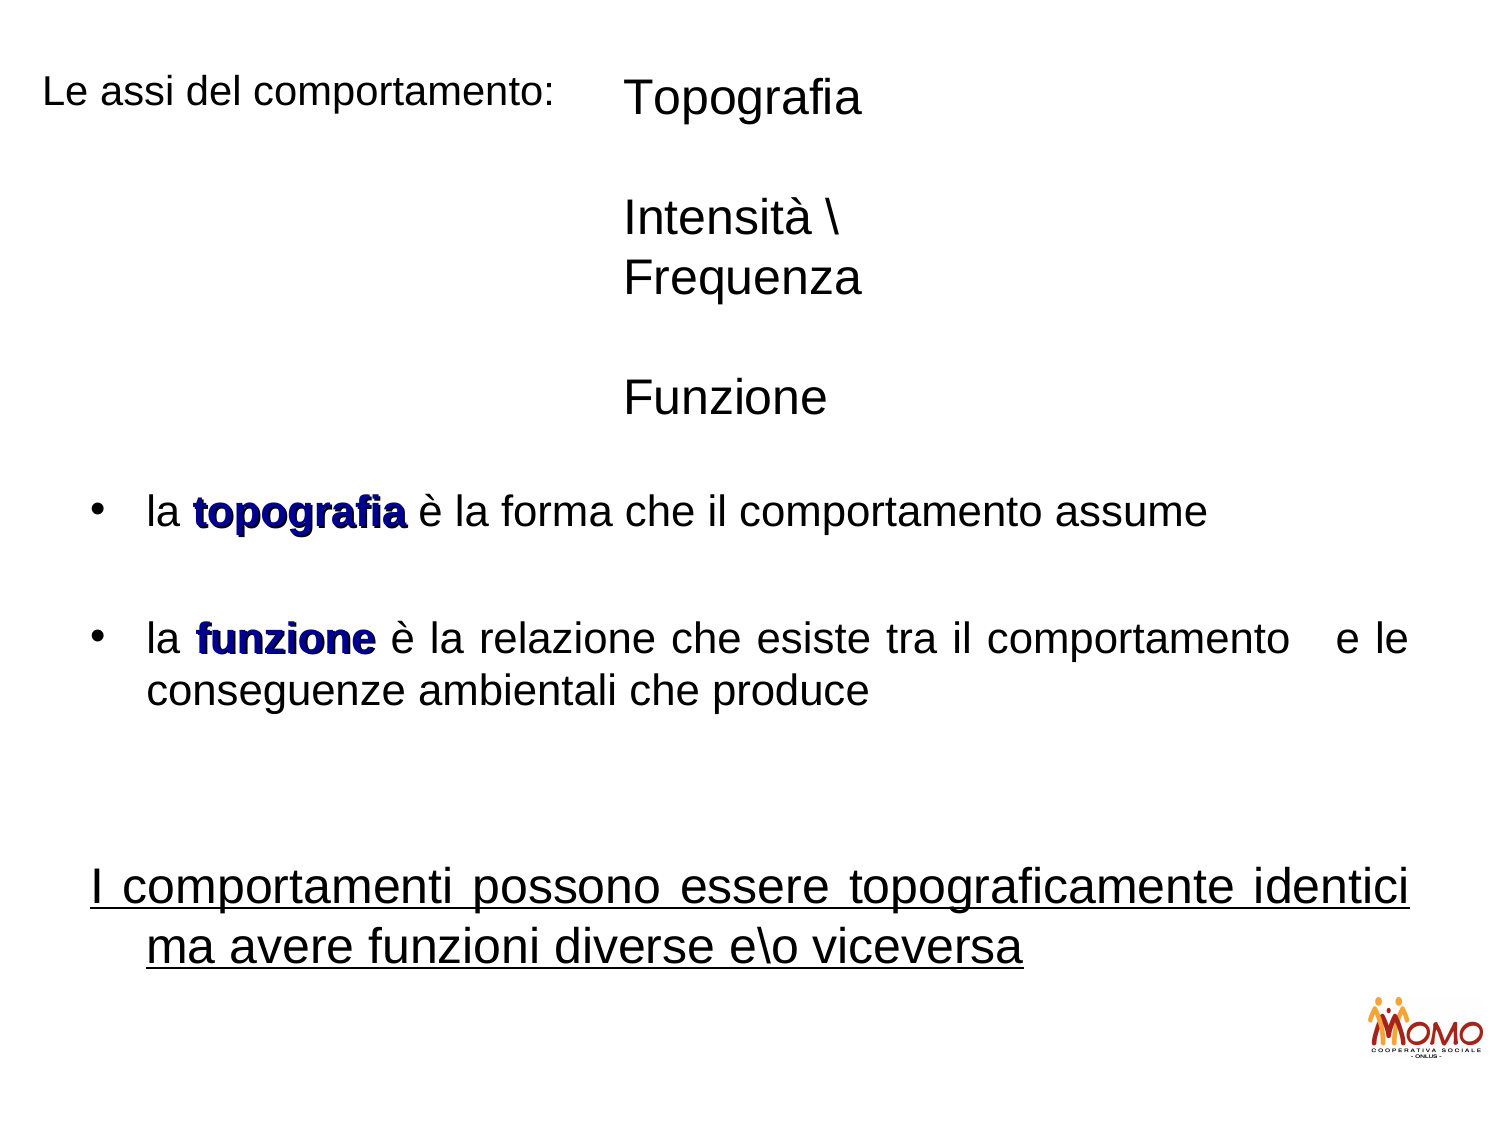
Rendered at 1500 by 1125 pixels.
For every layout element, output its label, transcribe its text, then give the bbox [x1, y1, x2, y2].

text_box Le assi del comportamento: [27, 56, 571, 123]
picture [1368, 997, 1483, 1059]
text_box Topografia Intensità \ Frequenza Funzione [608, 56, 1081, 432]
list la topografia è la forma che il comportamento assume la funzione è la relazione che esiste tra il comportamento e le conseguenze ambientali che produce I comportamenti possono essere topograficamente identici ma avere funzioni diverse e\o viceversa [75, 474, 1426, 1005]
